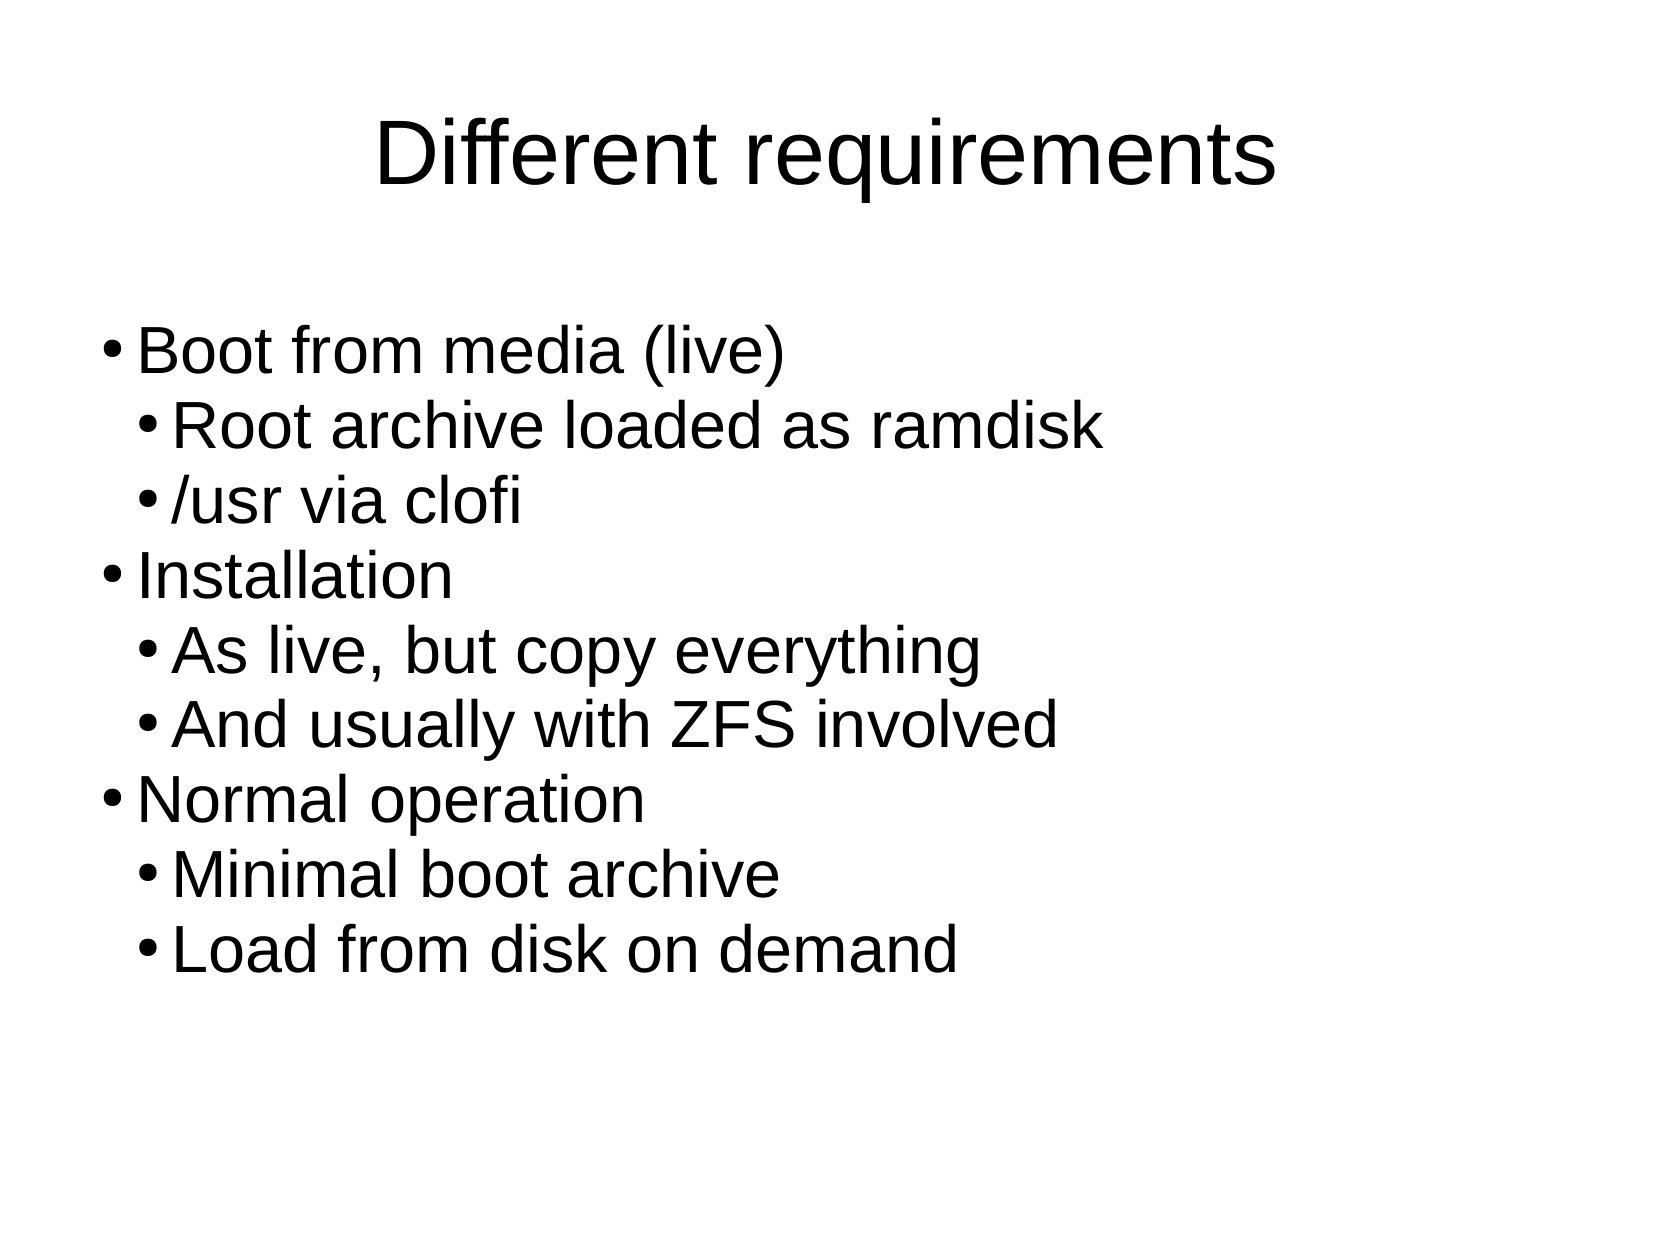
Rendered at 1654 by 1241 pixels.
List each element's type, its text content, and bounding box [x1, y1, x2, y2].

subtitle Boot from media (live) Root archive loaded as ramdisk /usr via clofi Installation As live, but copy everything And usually with ZFS involved Normal operation Minimal boot archive Load from disk on demand [82, 290, 1571, 1010]
title Different requirements [82, 49, 1571, 257]
